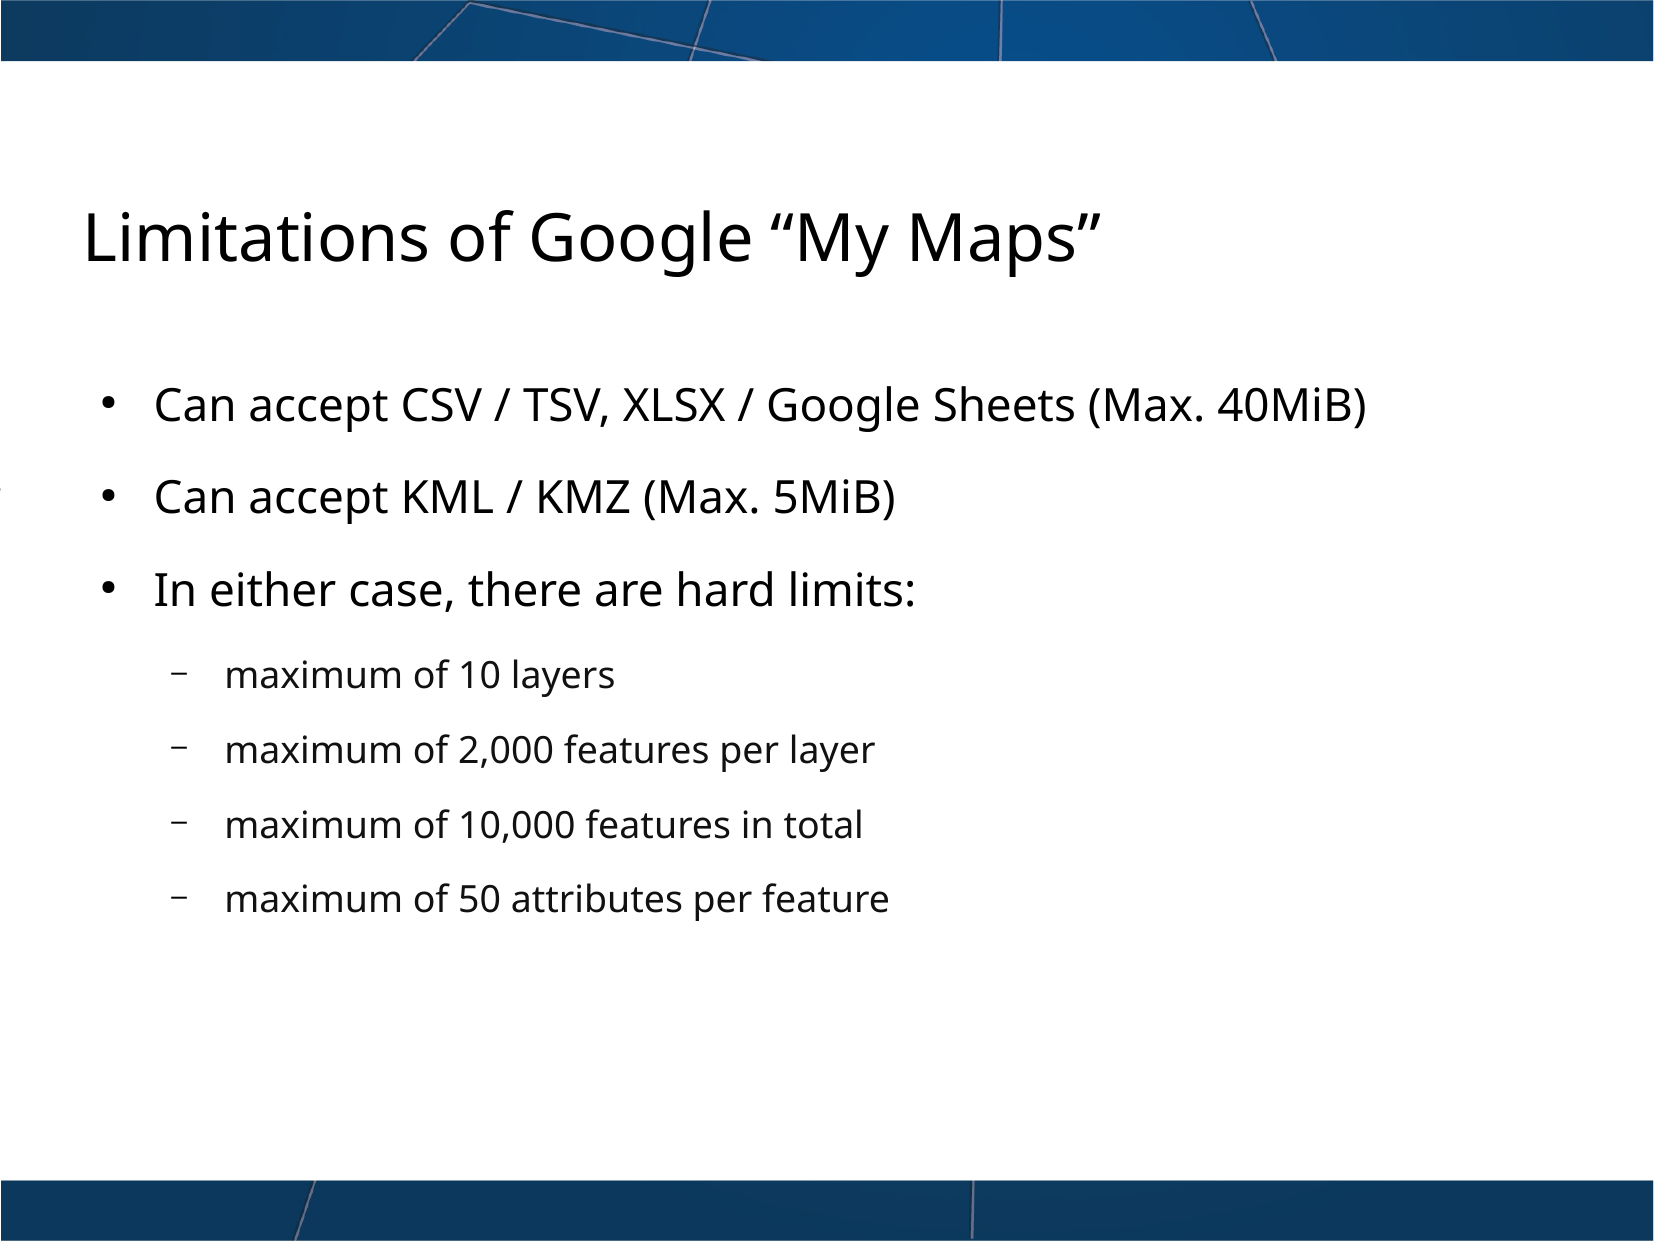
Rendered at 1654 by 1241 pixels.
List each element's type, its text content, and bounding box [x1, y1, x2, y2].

picture [0, 0, 1654, 1241]
list Can accept CSV / TSV, XLSX / Google Sheets (Max. 40MiB) Can accept KML / KMZ (Max. 5MiB) In either case, there are hard limits: maximum of 10 layers maximum of 2,000 features per layer maximum of 10,000 features in total maximum of 50 attributes per feature [82, 372, 1571, 1093]
title Limitations of Google “My Maps” [82, 132, 1571, 340]
